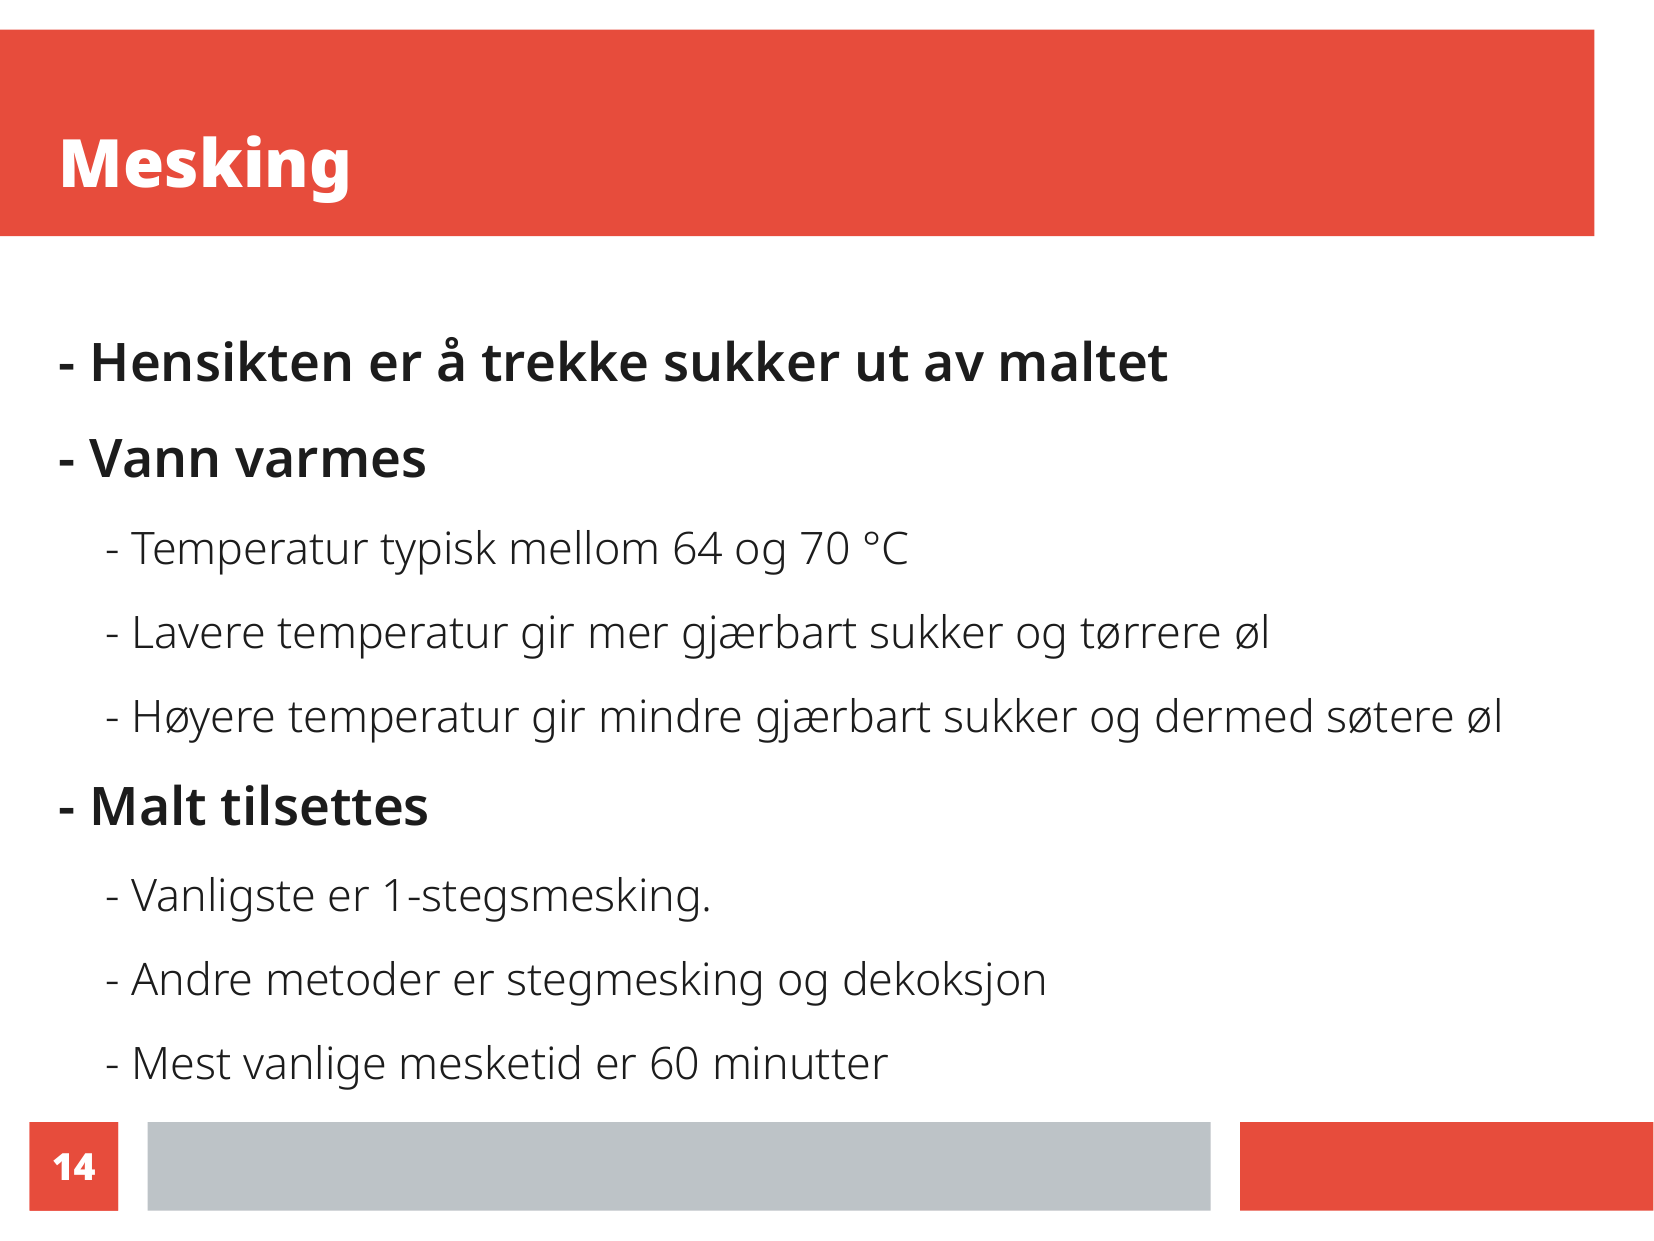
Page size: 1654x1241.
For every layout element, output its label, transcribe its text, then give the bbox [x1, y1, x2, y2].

list - Hensikten er å trekke sukker ut av maltet - Vann varmes - Temperatur typisk mellom 64 og 70 °C - Lavere temperatur gir mer gjærbart sukker og tørrere øl - Høyere temperatur gir mindre gjærbart sukker og dermed søtere øl - Malt tilsettes - Vanligste er 1-stegsmesking. - Andre metoder er stegmesking og dekoksjon - Mest vanlige mesketid er 60 minutter [59, 324, 1565, 1093]
title Mesking [59, 59, 1595, 207]
